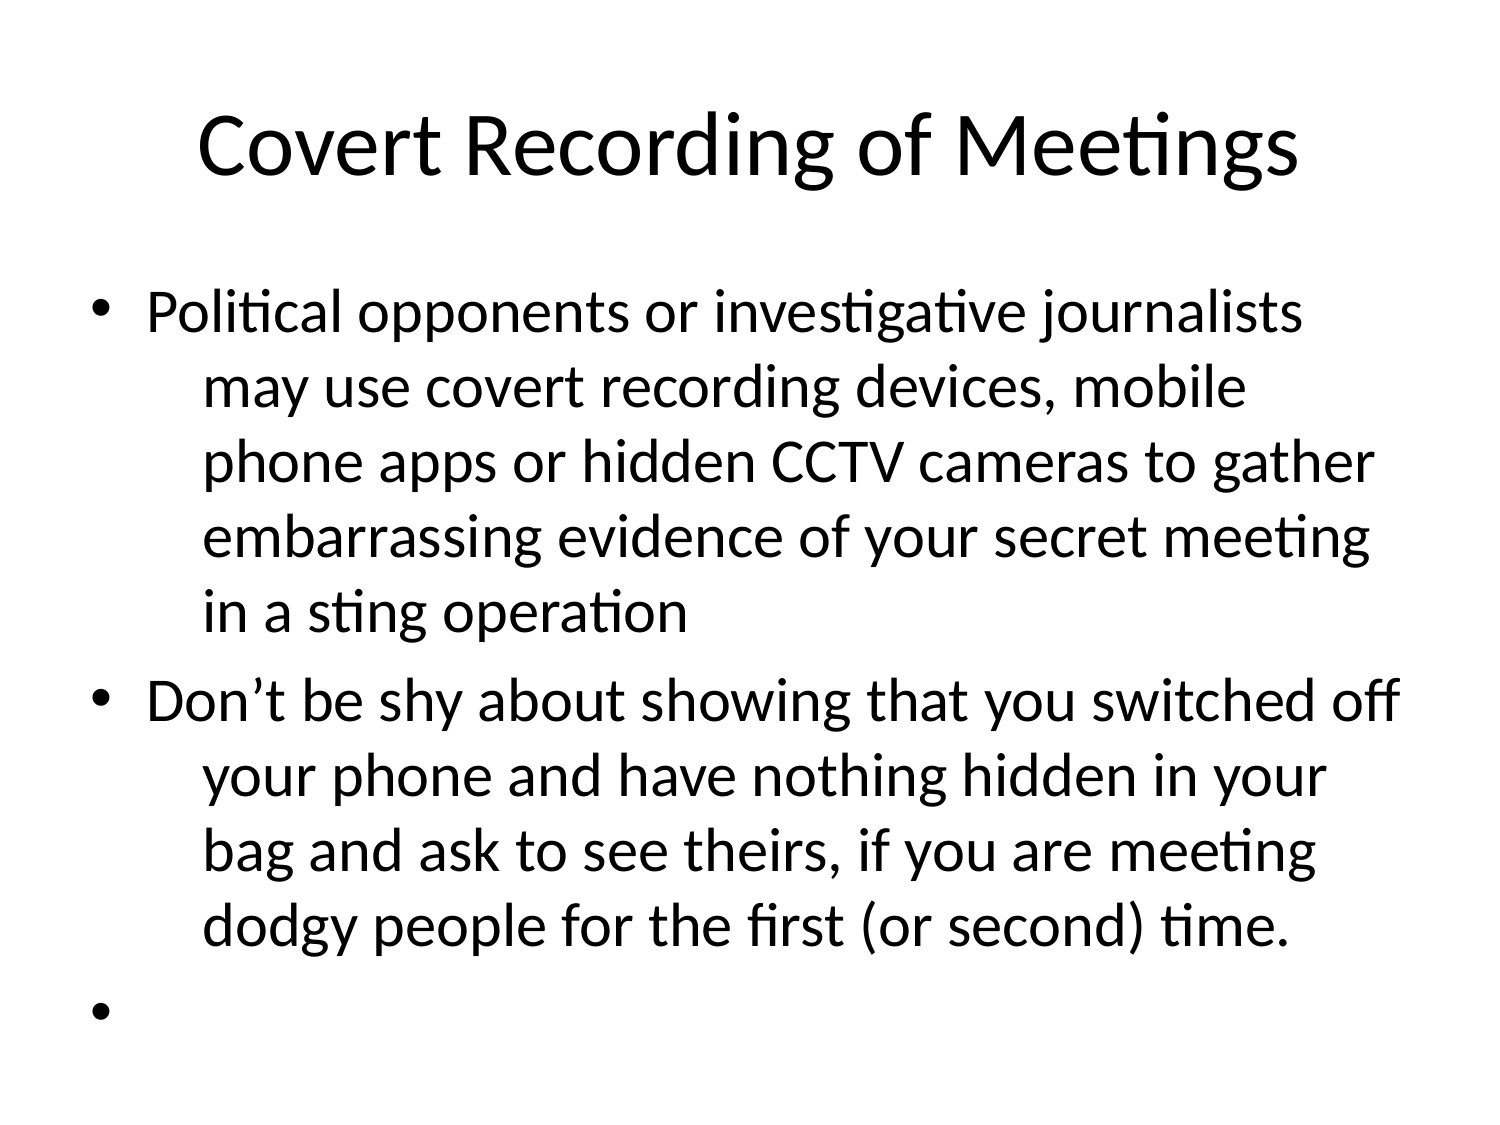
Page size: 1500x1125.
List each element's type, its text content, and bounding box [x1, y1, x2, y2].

title Covert Recording of Meetings [75, 45, 1426, 233]
list Political opponents or investigative journalists may use covert recording devices, mobile phone apps or hidden CCTV cameras to gather embarrassing evidence of your secret meeting in a sting operation Don’t be shy about showing that you switched off your phone and have nothing hidden in your bag and ask to see theirs, if you are meeting dodgy people for the first (or second) time. [75, 262, 1426, 1005]
